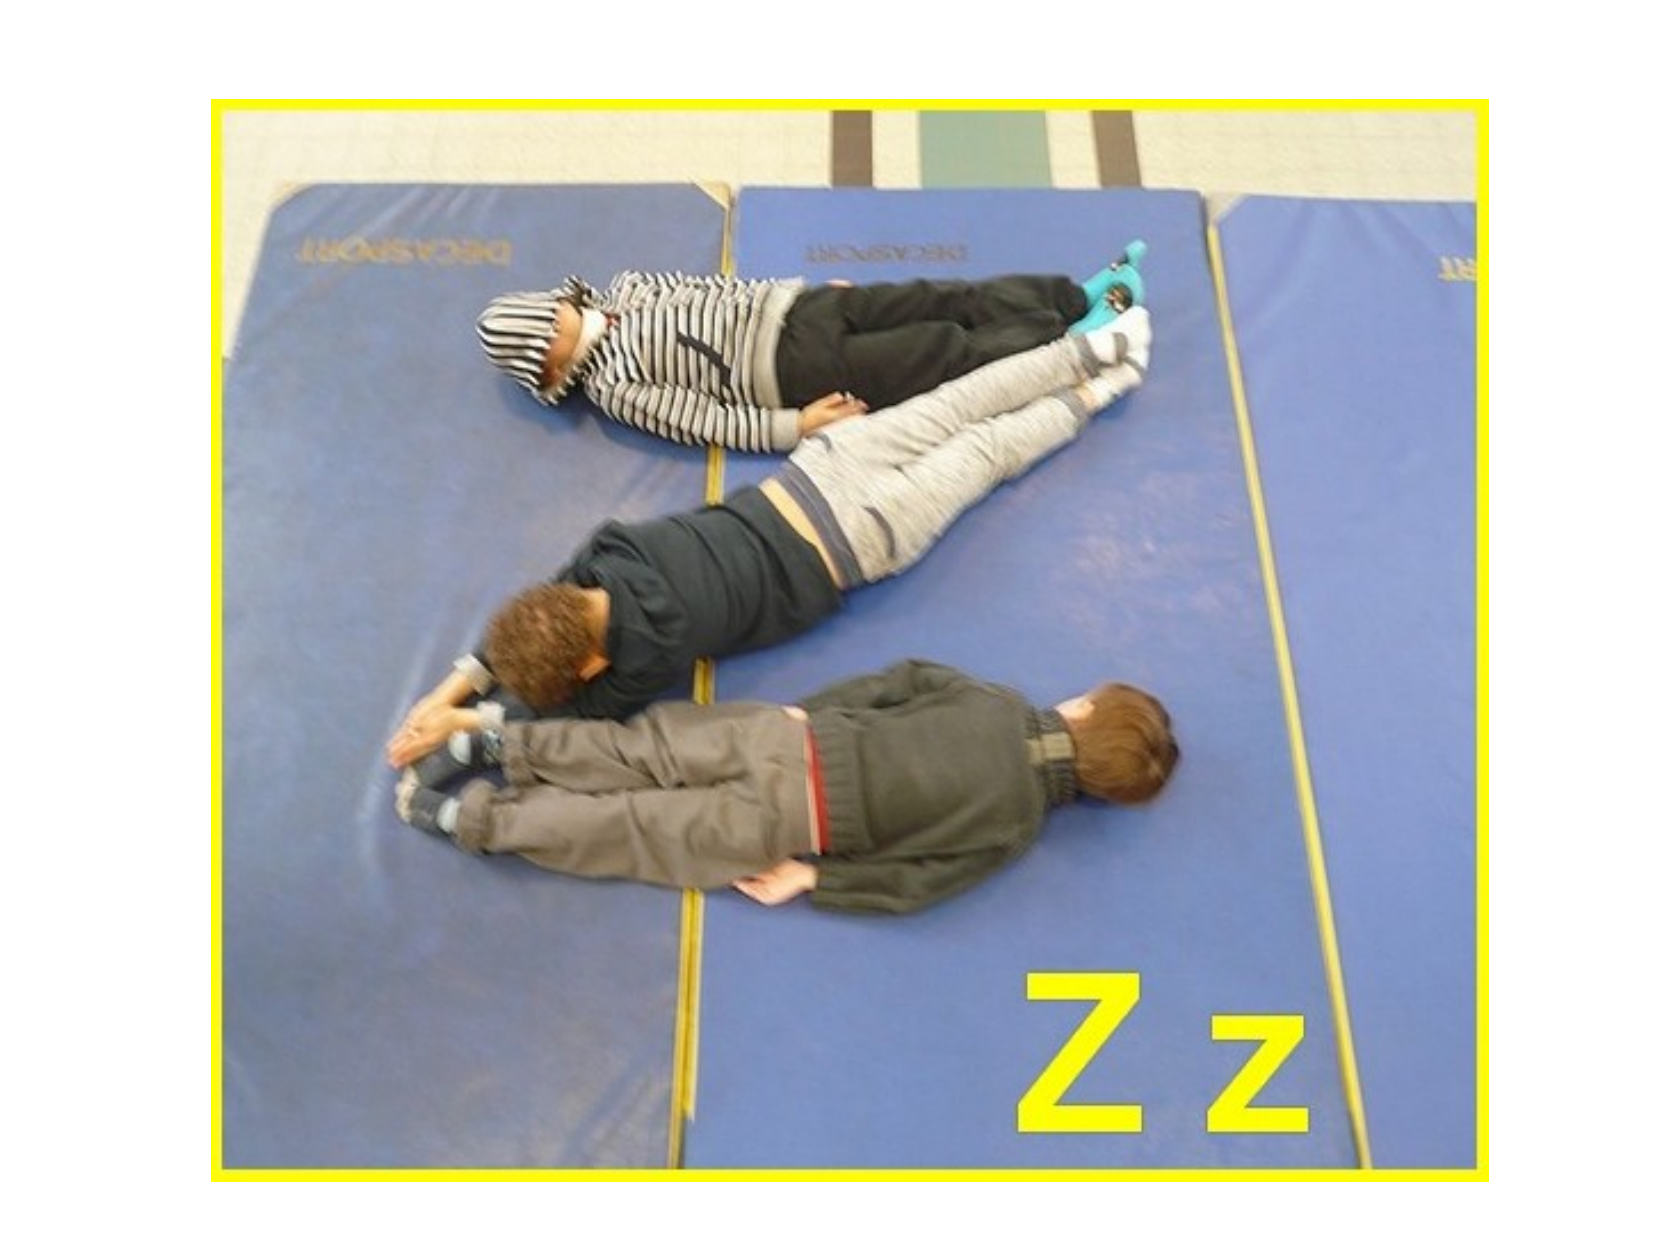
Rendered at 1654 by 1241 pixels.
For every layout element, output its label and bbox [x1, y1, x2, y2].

picture [211, 99, 1489, 1182]
